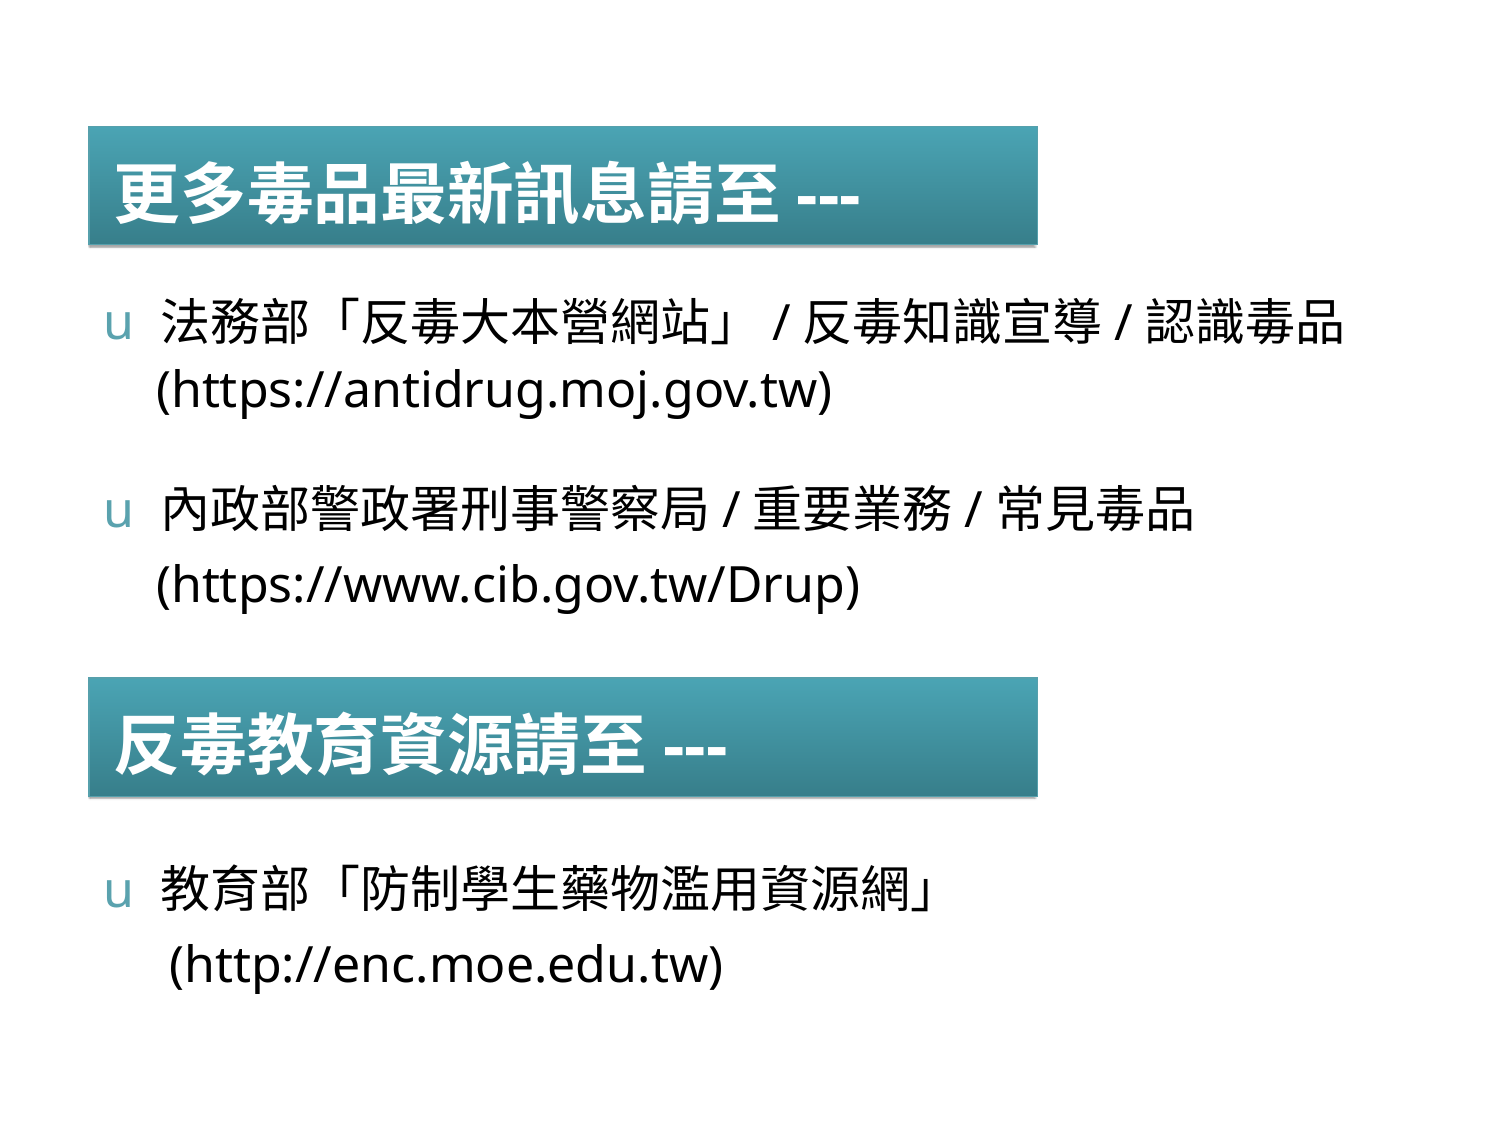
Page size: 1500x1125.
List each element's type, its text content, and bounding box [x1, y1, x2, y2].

text_box 更多毒品最新訊息請至--- [98, 143, 969, 240]
text_box [89, 127, 1038, 245]
text_box [89, 678, 1038, 796]
text_box 反毒教育資源請至--- [98, 695, 896, 792]
text_box 法務部「反毒大本營網站」/反毒知識宣導/認識毒品 (https://antidrug.moj.gov.tw) 內政部警政署刑事警察局/重要業務/常見毒品 (https://www.cib.gov.tw/Drup) [89, 267, 1329, 700]
text_box 教育部「防制學生藥物濫用資源網」 (http://enc.moe.edu.tw) [89, 835, 1011, 1000]
